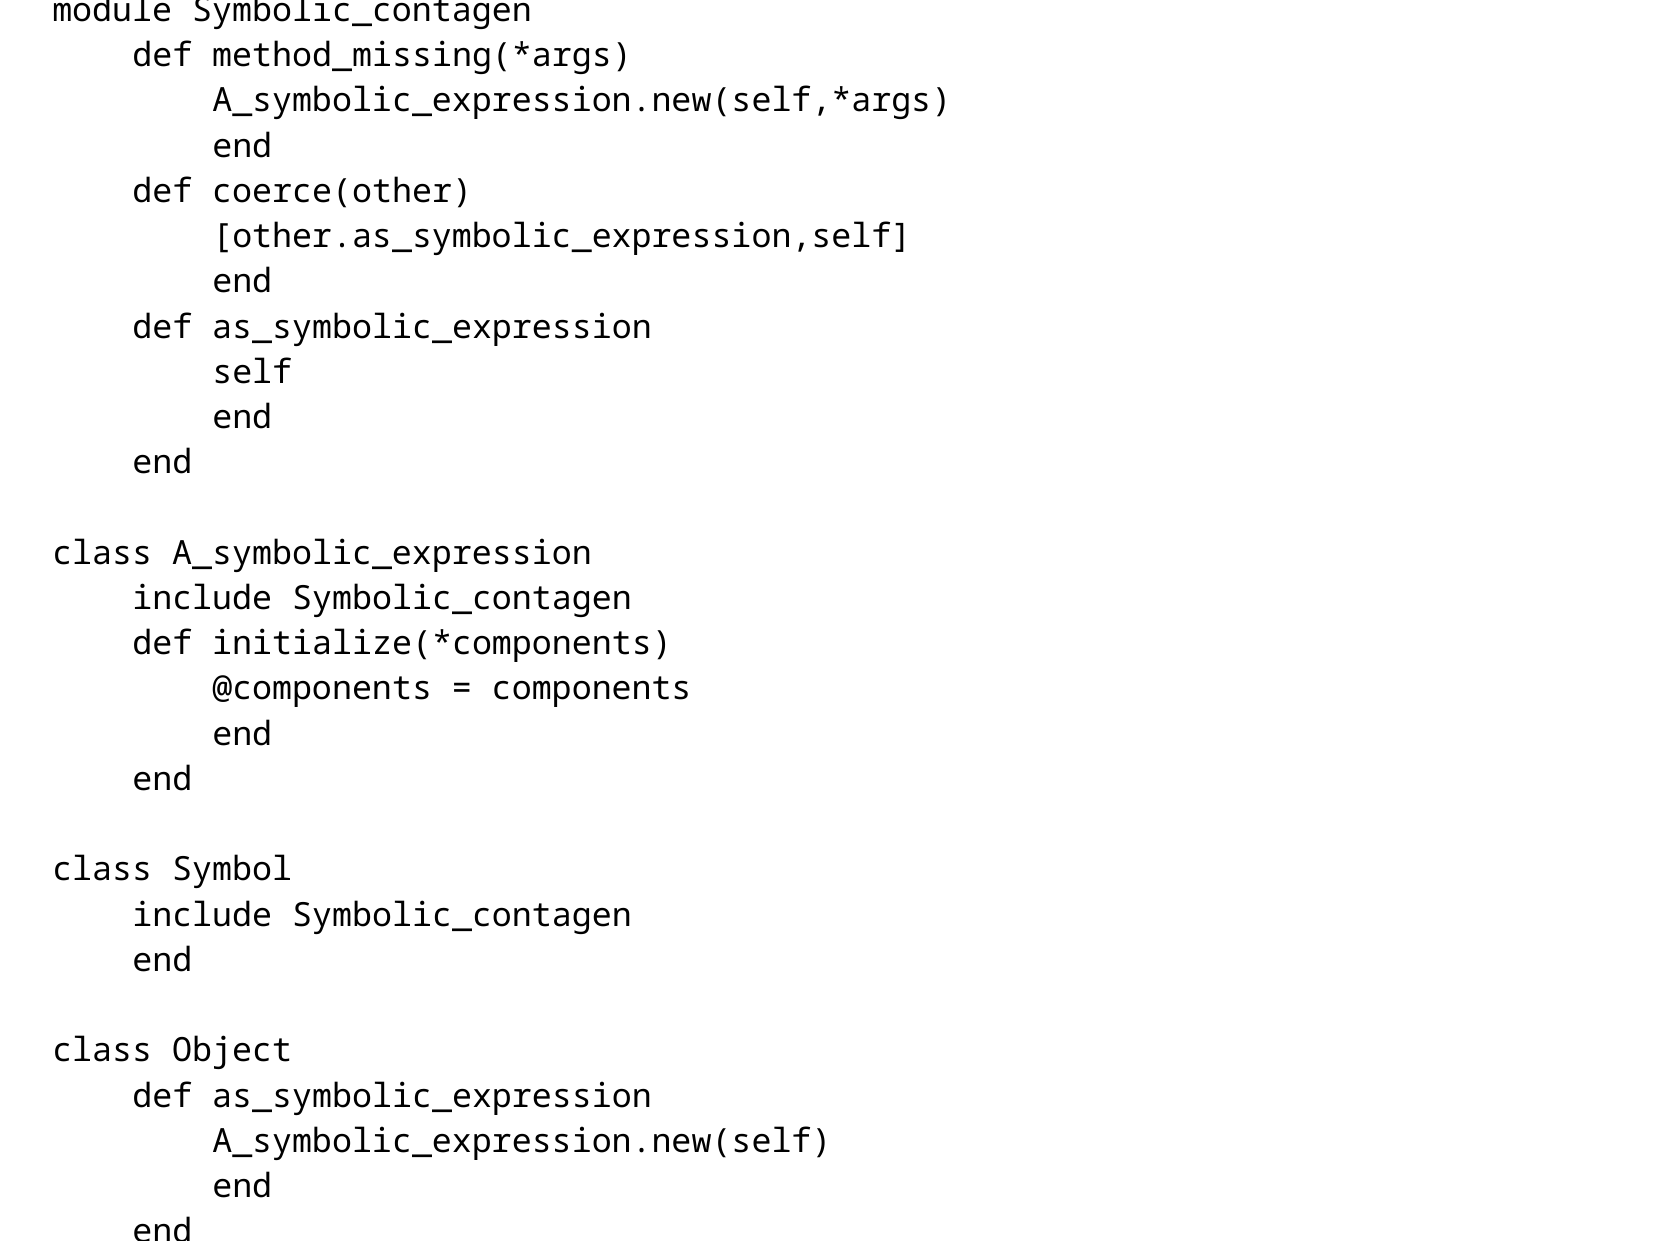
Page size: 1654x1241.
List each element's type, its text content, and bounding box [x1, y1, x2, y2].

text_box module Symbolic_contagen def method_missing(*args) A_symbolic_expression.new(self,*args) end def coerce(other) [other.as_symbolic_expression,self] end def as_symbolic_expression self end end class A_symbolic_expression include Symbolic_contagen def initialize(*components) @components = components end end class Symbol include Symbolic_contagen end class Object def as_symbolic_expression A_symbolic_expression.new(self) end end [37, 0, 1525, 1241]
